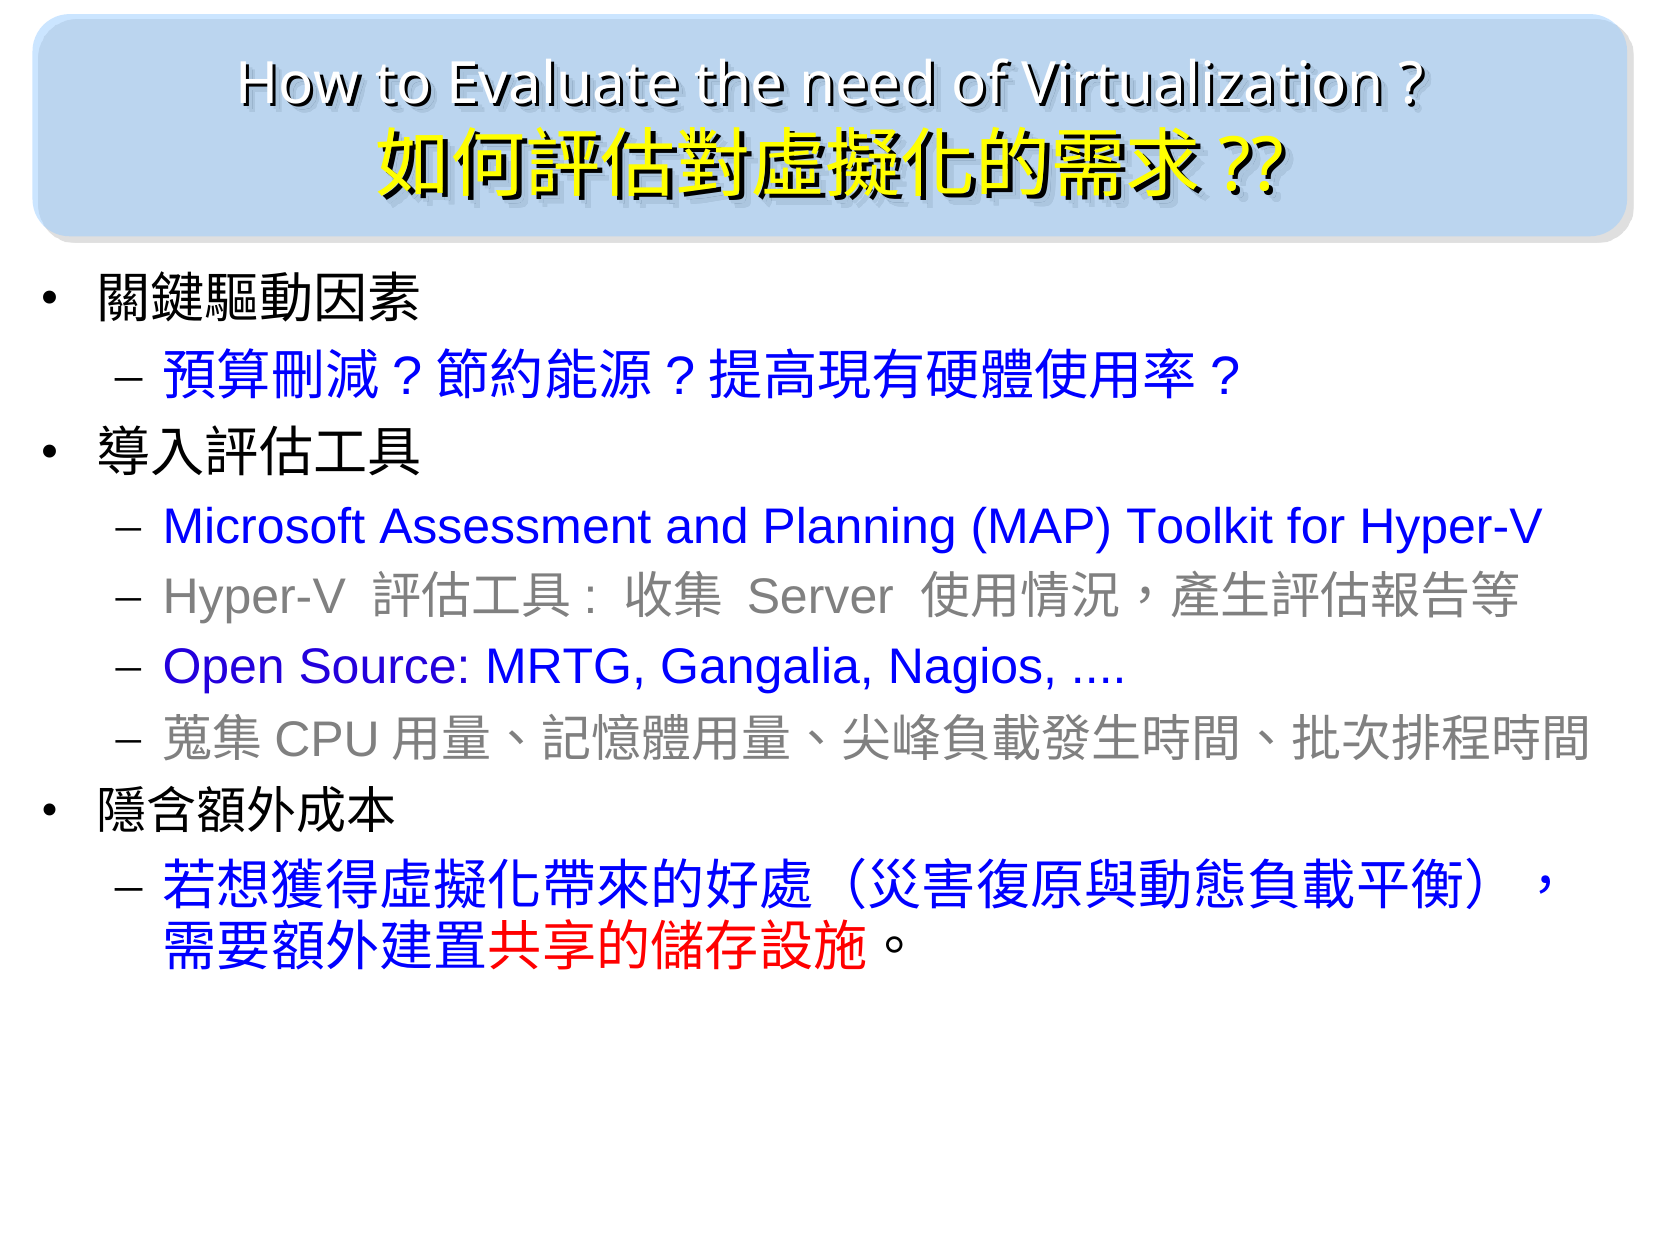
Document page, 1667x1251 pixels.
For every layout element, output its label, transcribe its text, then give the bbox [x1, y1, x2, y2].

text_box 關鍵驅動因素 預算刪減?節約能源?提高現有硬體使用率? 導入評估工具 Microsoft Assessment and Planning (MAP) Toolkit for Hyper-V Hyper-V 評估工具: 收集 Server 使用情況，產生評估報告等 Open Source: MRTG, Gangalia, Nagios, .... 蒐集CPU用量、記憶體用量、尖峰負載發生時間、批次排程時間 隱含額外成本 若想獲得虛擬化帶來的好處（災害復原與動態負載平衡），需要額外建置共享的儲存設施。 [40, 265, 1624, 1230]
text_box How to Evaluate the need of Virtualization ? 如何評估對虛擬化的需求?? [32, 14, 1628, 237]
